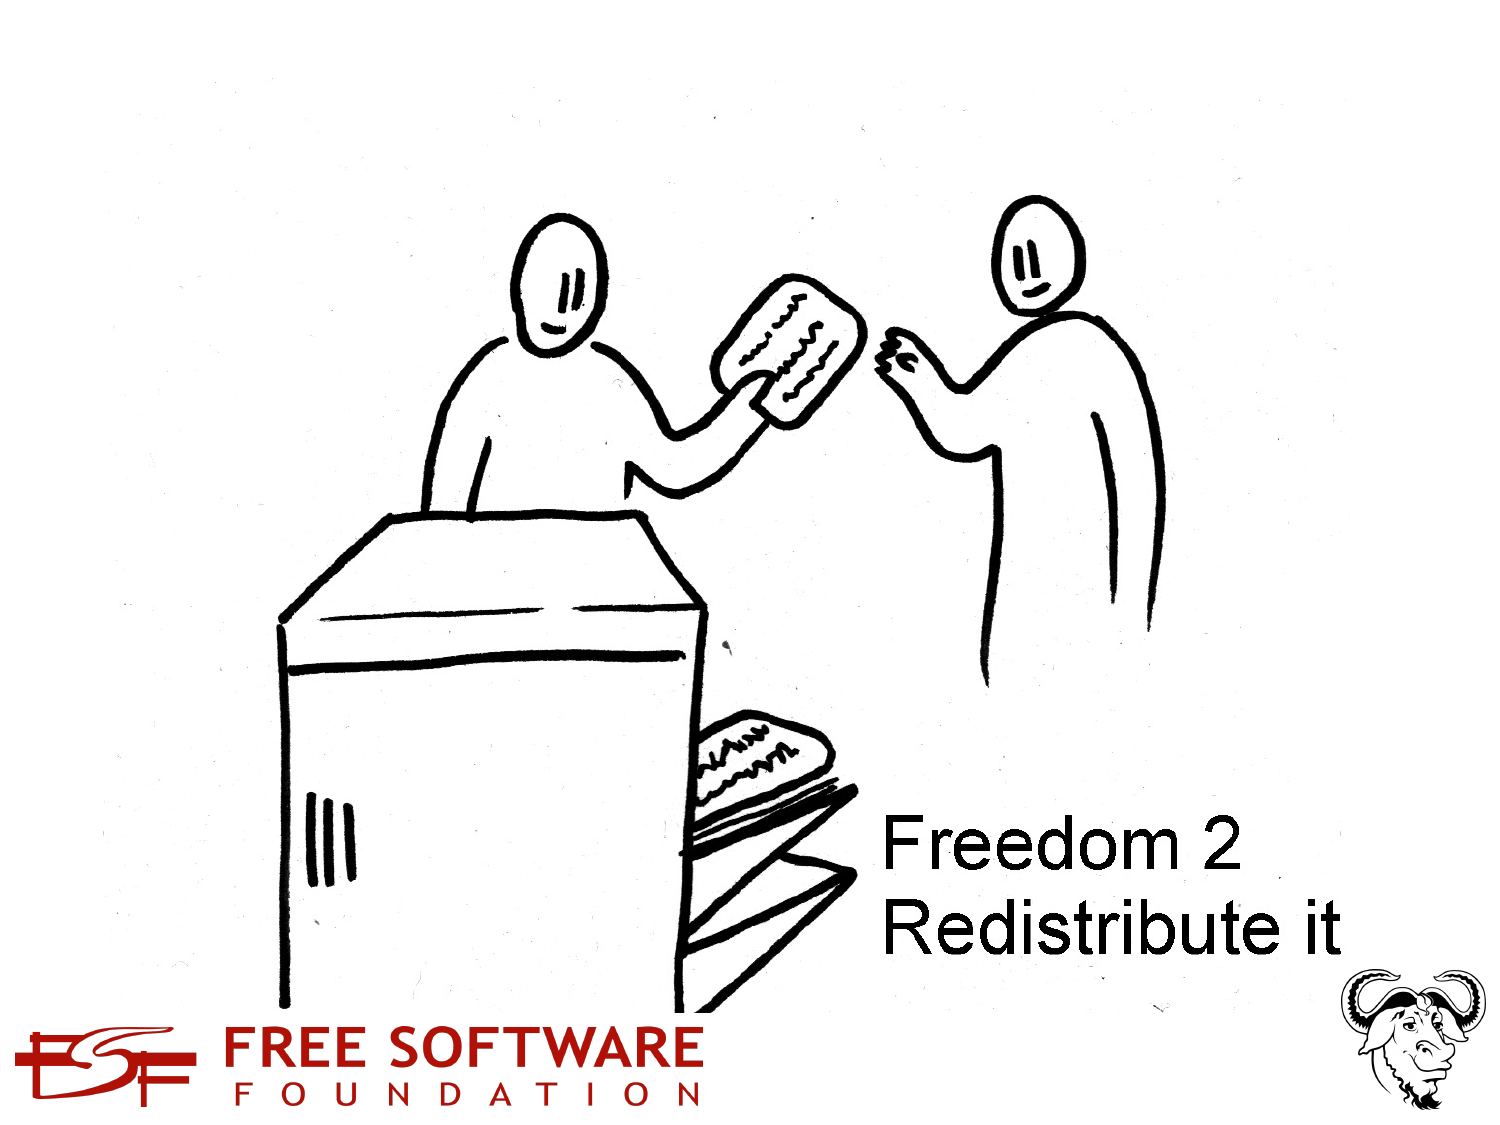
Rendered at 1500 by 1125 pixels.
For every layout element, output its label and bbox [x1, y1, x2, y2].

picture [15, 1026, 703, 1107]
picture [102, 78, 1486, 1110]
